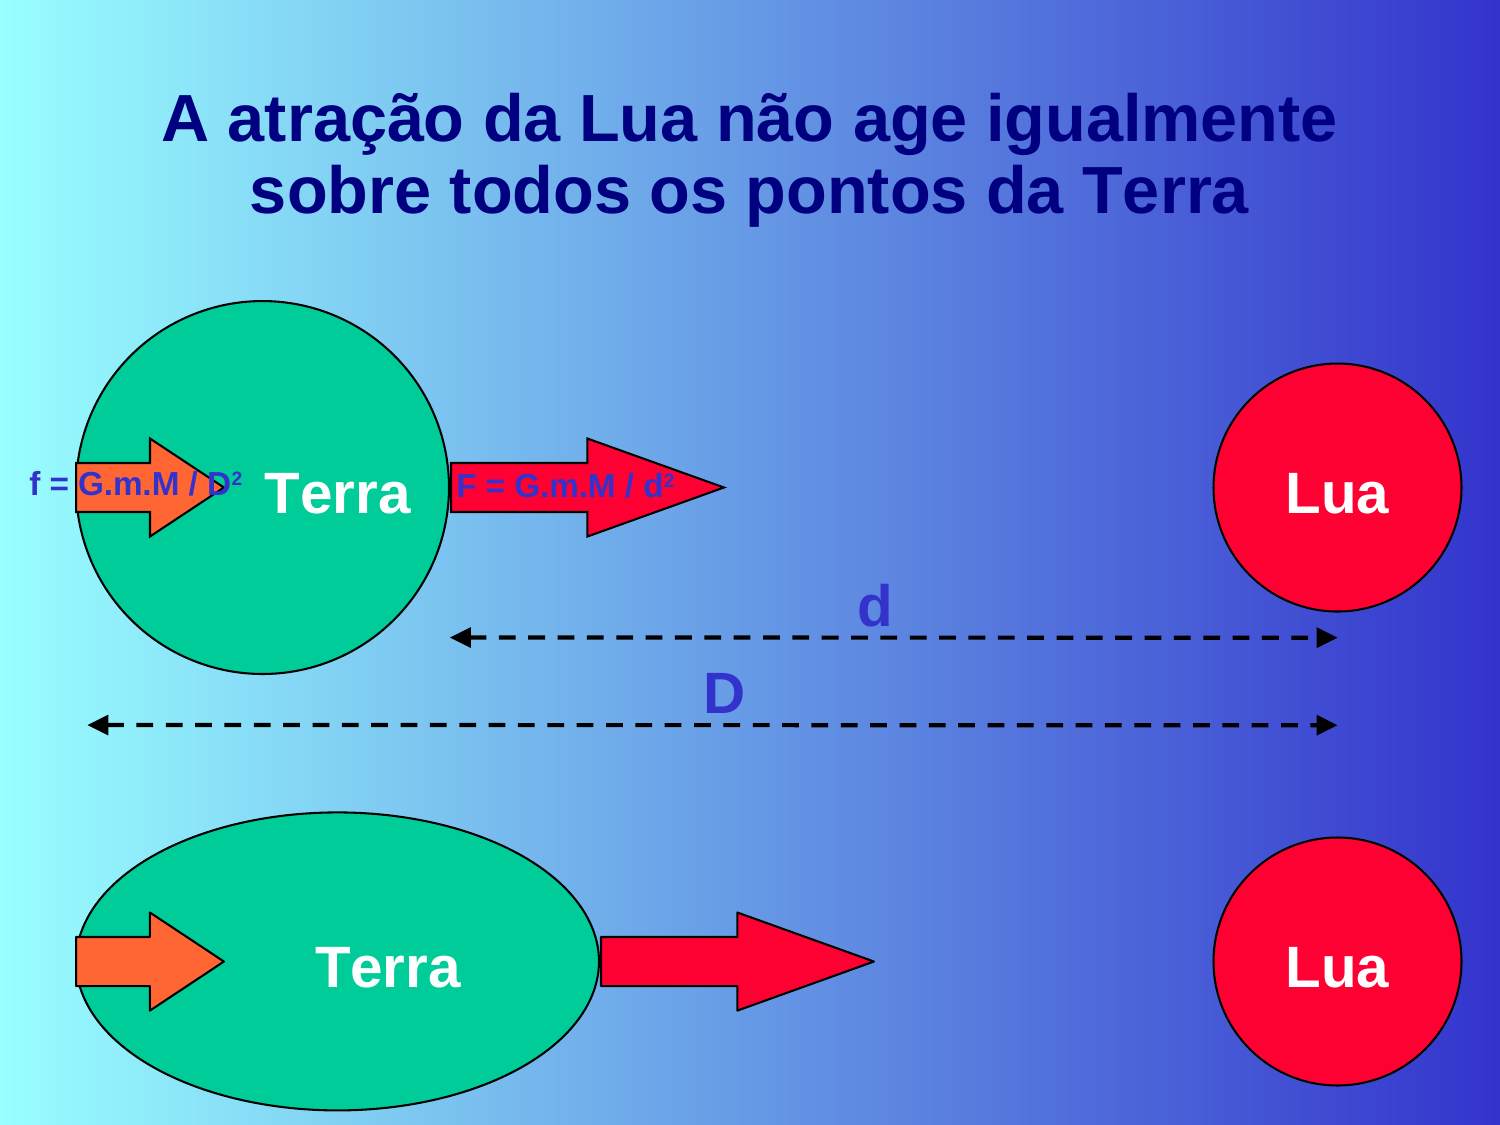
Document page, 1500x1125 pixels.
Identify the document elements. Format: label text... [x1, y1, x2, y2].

text_box f = G.m.M / D2 [14, 457, 258, 511]
text_box [76, 511, 187, 536]
text_box [1213, 837, 1462, 1086]
text_box [76, 913, 223, 1010]
text_box Terra [249, 452, 427, 535]
text_box [587, 513, 653, 537]
text_box d [842, 564, 909, 648]
text_box [587, 438, 645, 459]
title A atração da Lua não age igualmente sobre todos os pontos da Terra [112, 24, 1388, 288]
text_box D [688, 652, 762, 735]
text_box [1213, 363, 1462, 612]
text_box Lua [1270, 926, 1405, 1009]
text_box Terra [299, 926, 477, 1009]
text_box F = G.m.M / d2 [441, 459, 690, 513]
text_box [150, 439, 176, 457]
text_box Lua [1270, 452, 1405, 535]
text_box [601, 912, 874, 1011]
text_box [690, 475, 724, 500]
